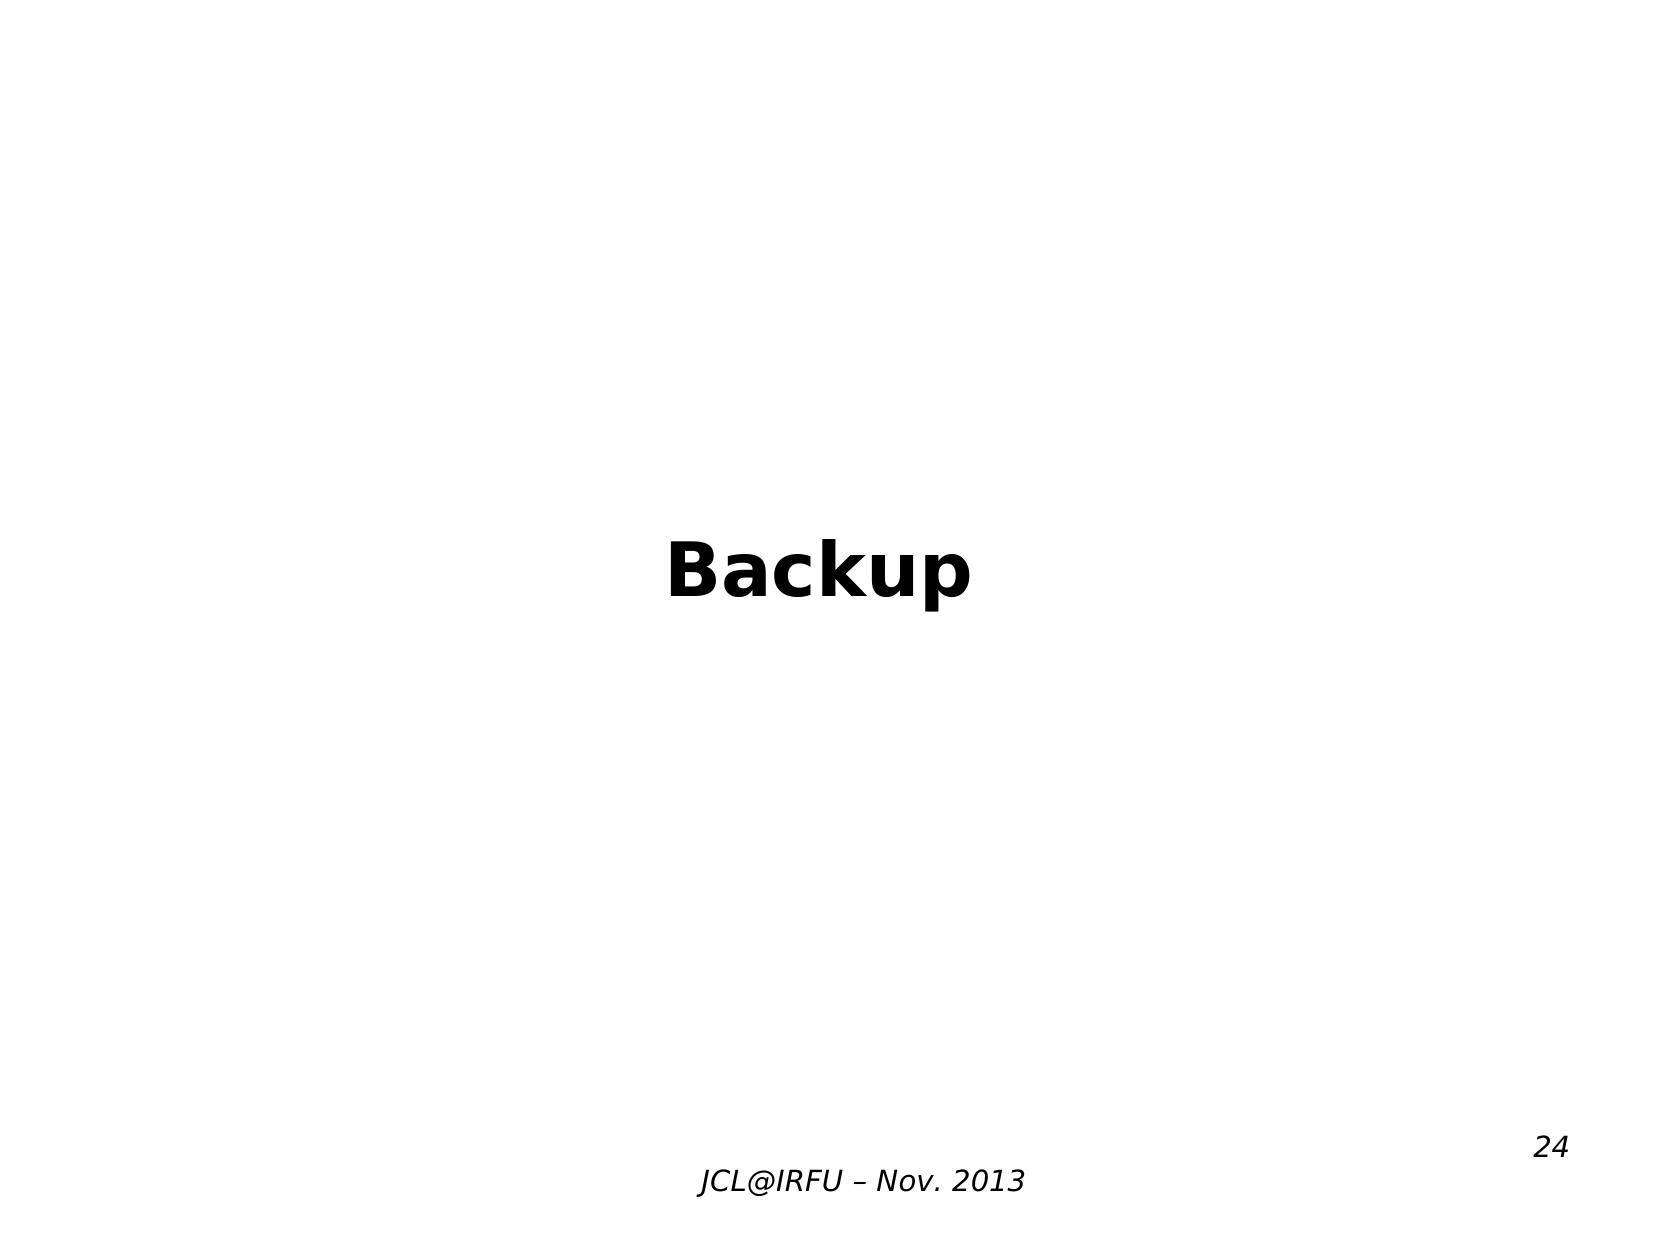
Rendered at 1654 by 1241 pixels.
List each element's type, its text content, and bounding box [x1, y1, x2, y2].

text_box Backup [649, 519, 989, 622]
